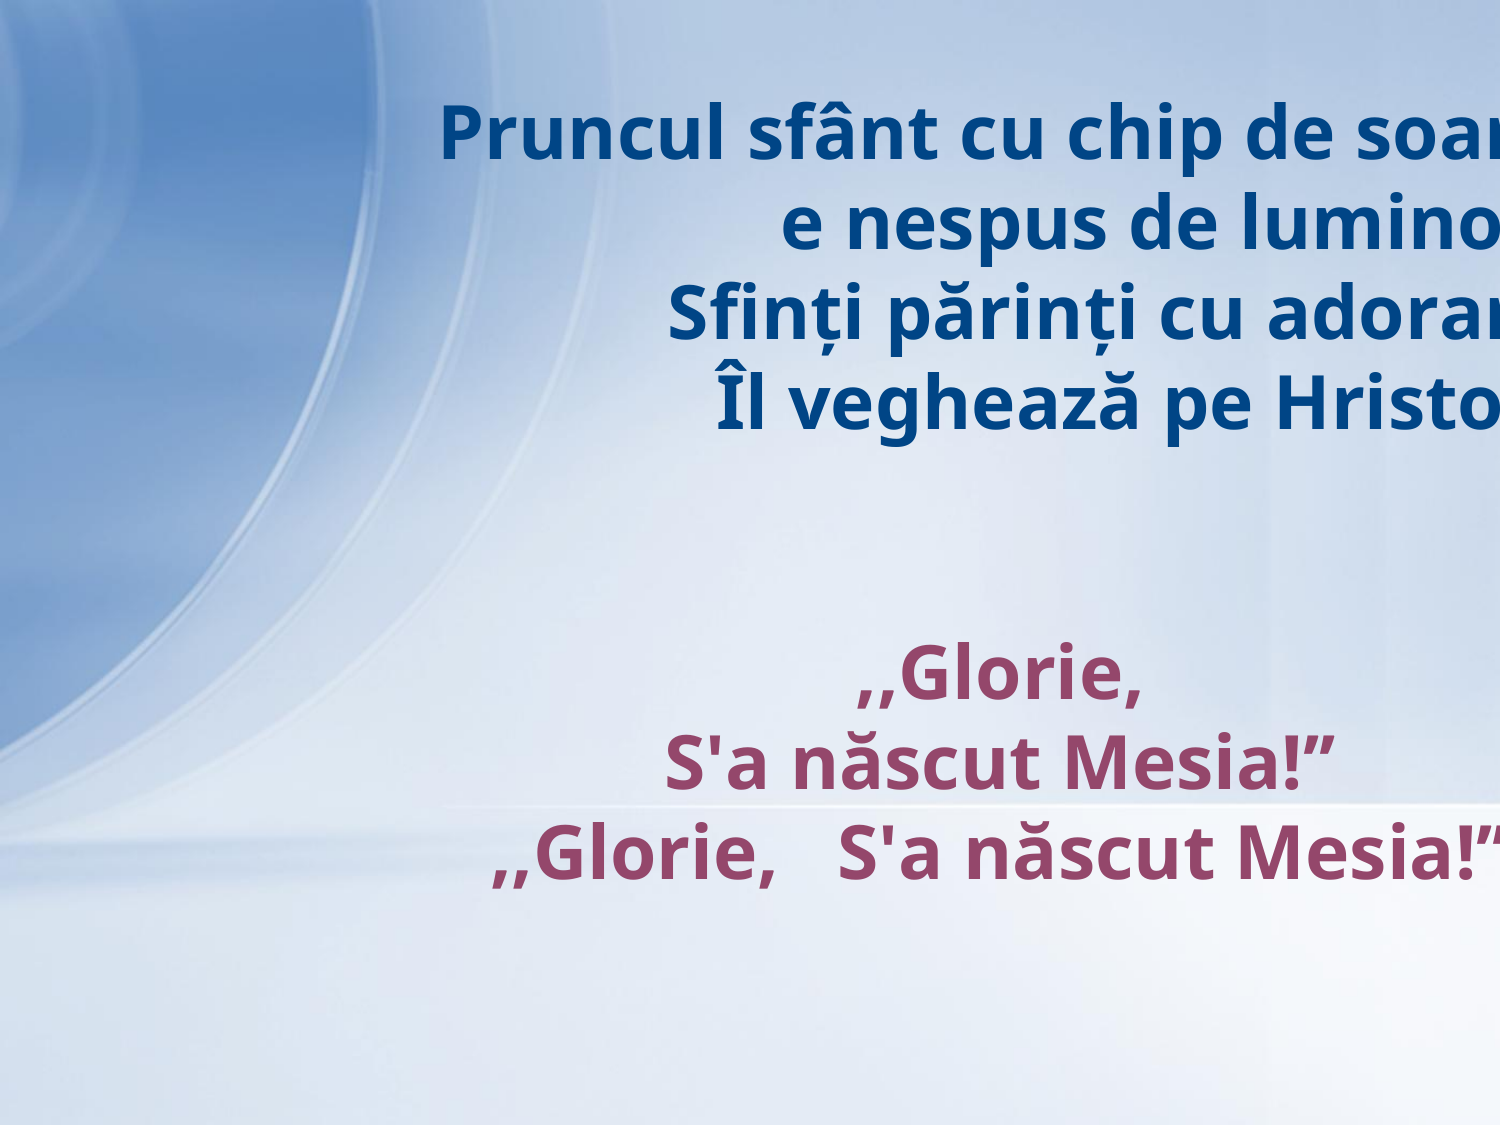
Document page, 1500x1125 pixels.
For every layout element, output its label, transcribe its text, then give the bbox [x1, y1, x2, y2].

text_box Pruncul sfânt cu chip de soare e nespus de luminos; Sfinţi părinţi cu adorare Îl veghează pe Hristos. ,,Glorie, S'a născut Mesia!’’ ,,Glorie, S'a născut Mesia!’’ [422, 76, 1500, 903]
picture [0, 0, 1500, 1125]
